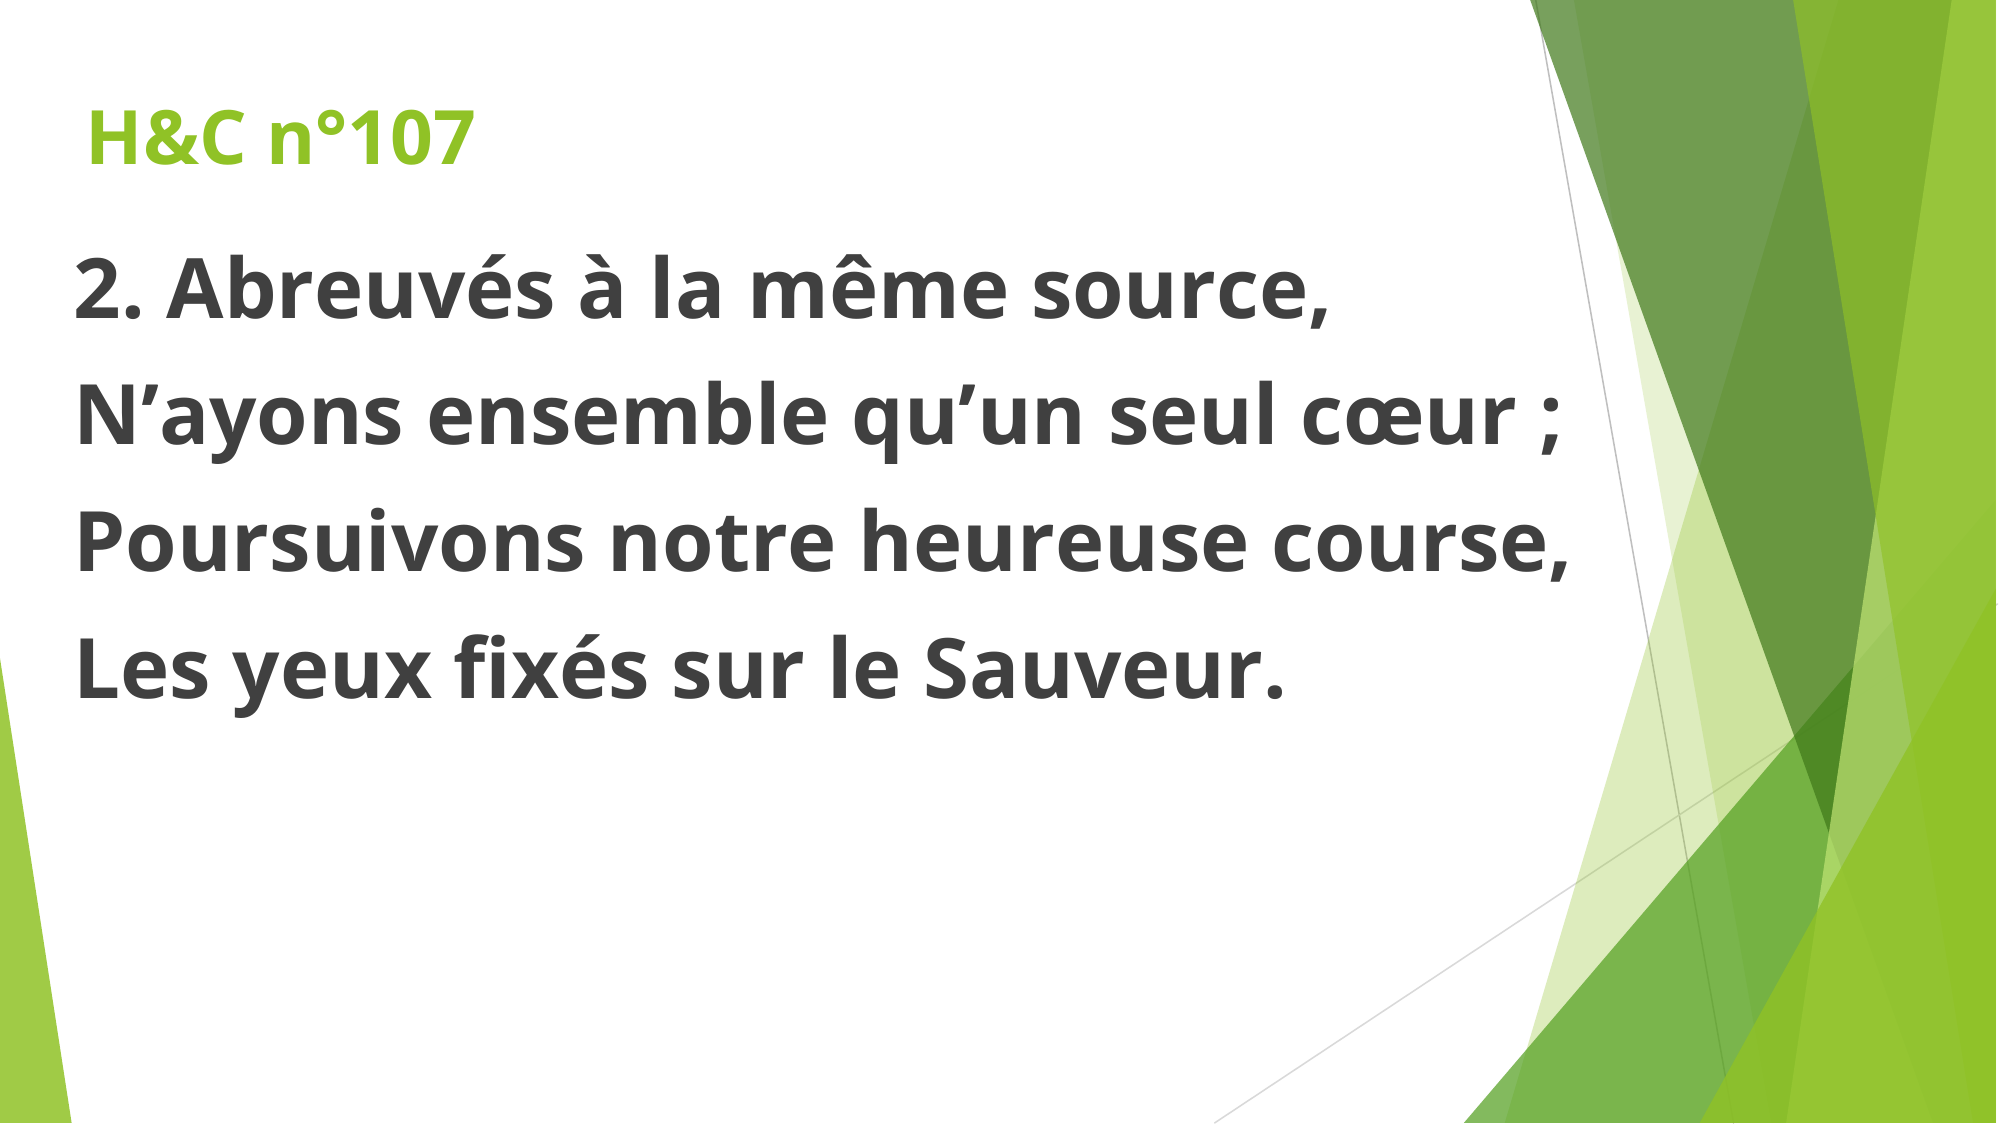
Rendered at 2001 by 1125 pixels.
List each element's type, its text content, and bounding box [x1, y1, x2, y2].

text_box 2. Abreuvés à la même source, N’ayons ensemble qu’un seul cœur ; Poursuivons notre heureuse course, Les yeux fixés sur le Sauveur. [59, 212, 1985, 1075]
text_box H&C n°107 [70, 82, 497, 189]
